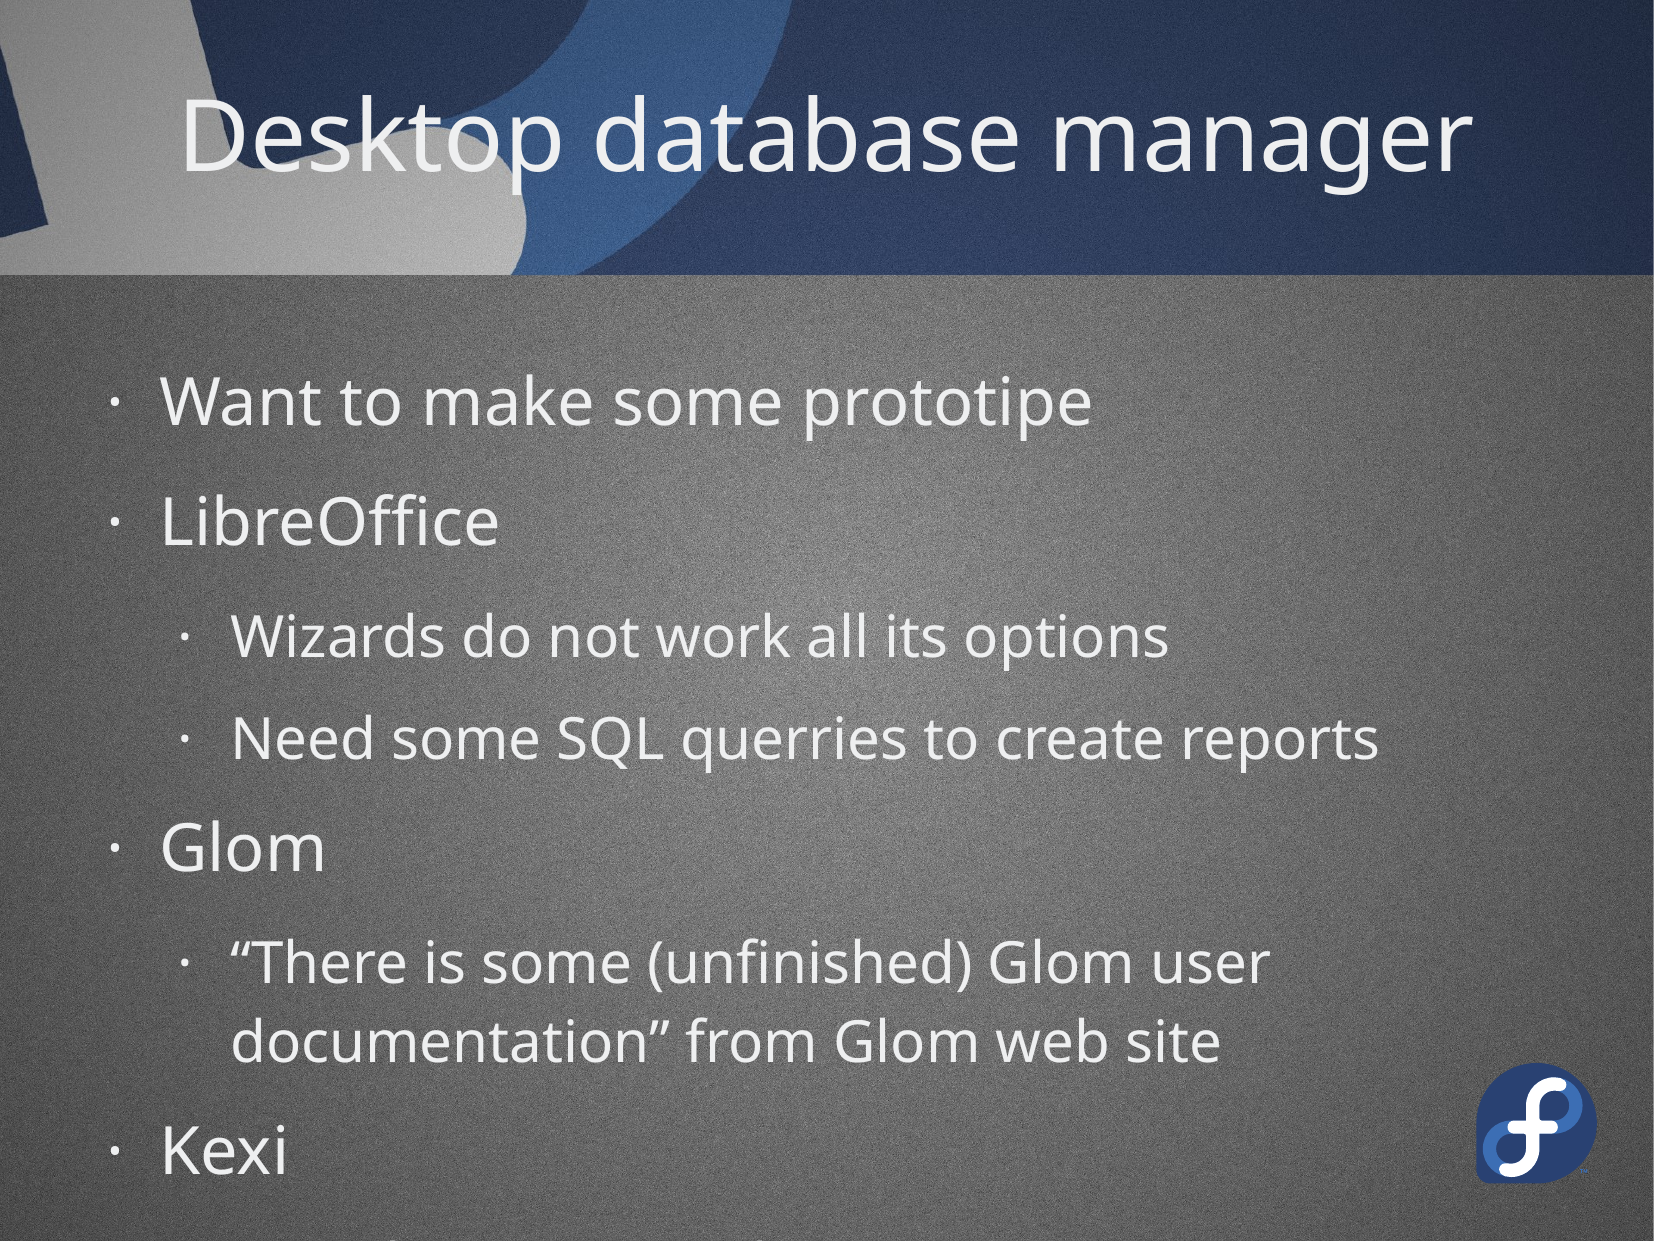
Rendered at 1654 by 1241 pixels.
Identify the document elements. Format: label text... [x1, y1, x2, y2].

title Desktop database manager [88, 29, 1565, 237]
picture [0, 0, 1654, 1241]
list Want to make some prototipe LibreOffice Wizards do not work all its options Need some SQL querries to create reports Glom “There is some (unfinished) Glom user documentation” from Glom web site Kexi Last change in April 2008 [88, 354, 1565, 1194]
